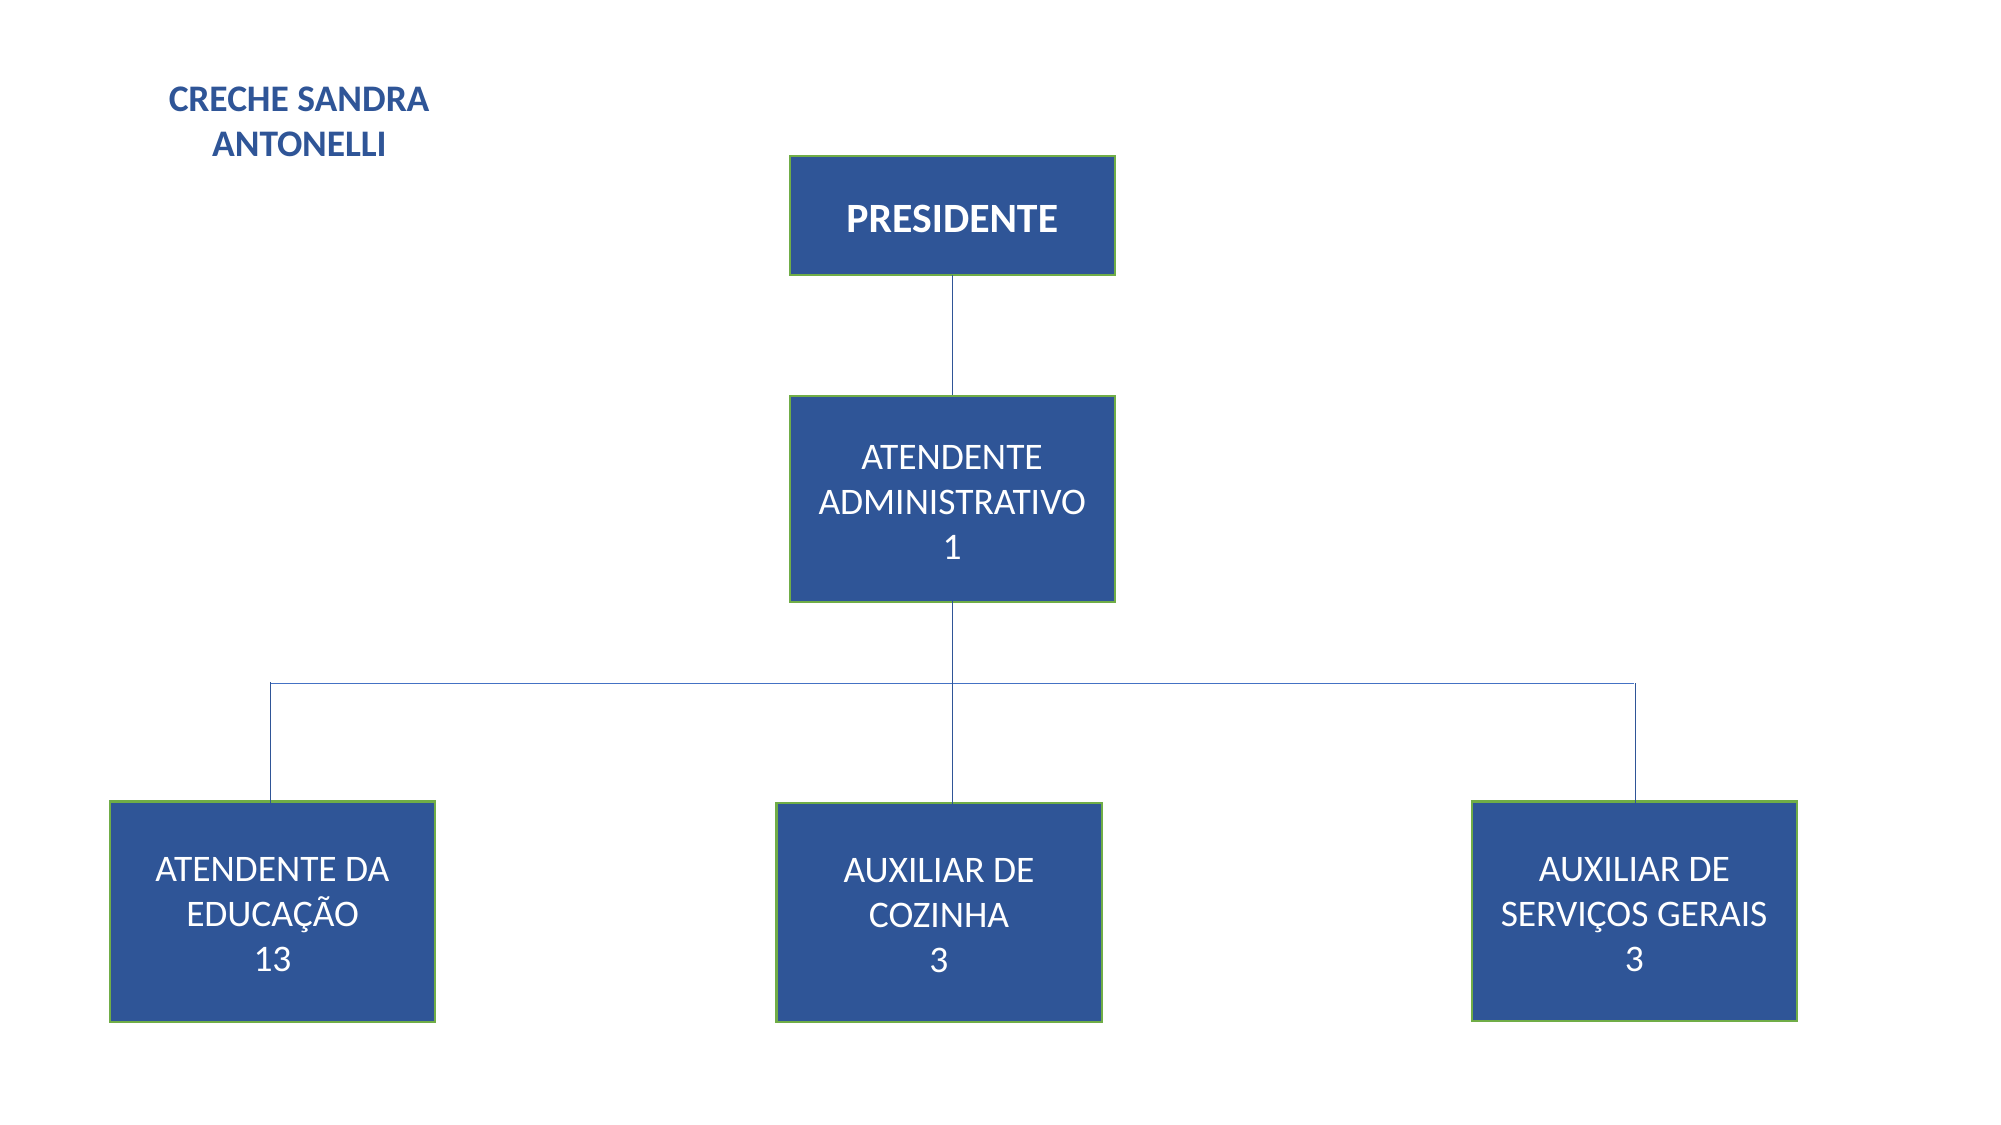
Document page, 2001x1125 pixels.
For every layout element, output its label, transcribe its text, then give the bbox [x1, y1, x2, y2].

text_box AUXILIAR DE COZINHA 3 [777, 803, 1102, 1022]
text_box CRECHE SANDRA ANTONELLI [101, 66, 497, 173]
text_box PRESIDENTE [790, 156, 1115, 275]
text_box AUXILIAR DE SERVIÇOS GERAIS 3 [1472, 801, 1797, 1021]
text_box ATENDENTE ADMINISTRATIVO 1 [790, 396, 1115, 602]
text_box ATENDENTE DA EDUCAÇÃO 13 [110, 801, 435, 1022]
